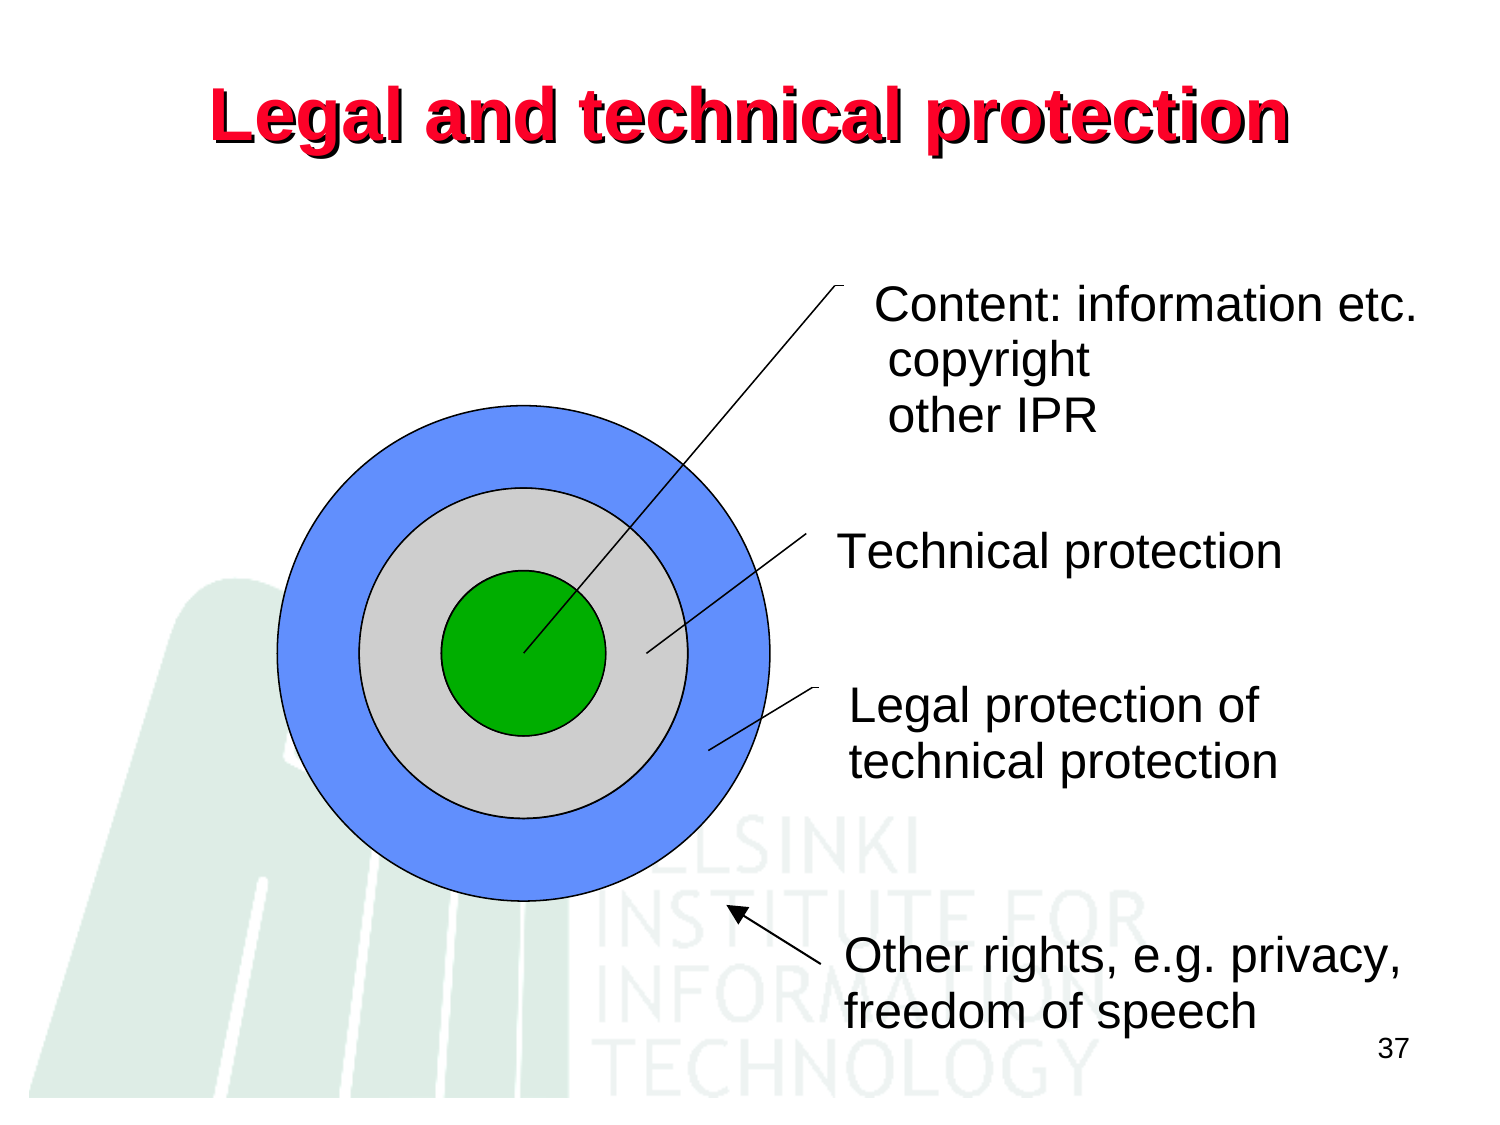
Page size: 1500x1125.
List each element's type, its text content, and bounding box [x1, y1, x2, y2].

text_box Legal protection of technical protection [831, 712, 963, 779]
text_box Technical protection [819, 515, 1161, 712]
text_box Other rights, e.g. privacy, freedom of speech [829, 920, 1433, 1047]
text_box [277, 405, 770, 902]
title Legal and technical protection [99, 61, 1401, 175]
text_box Content: information etc. copyright other IPR [856, 267, 988, 377]
